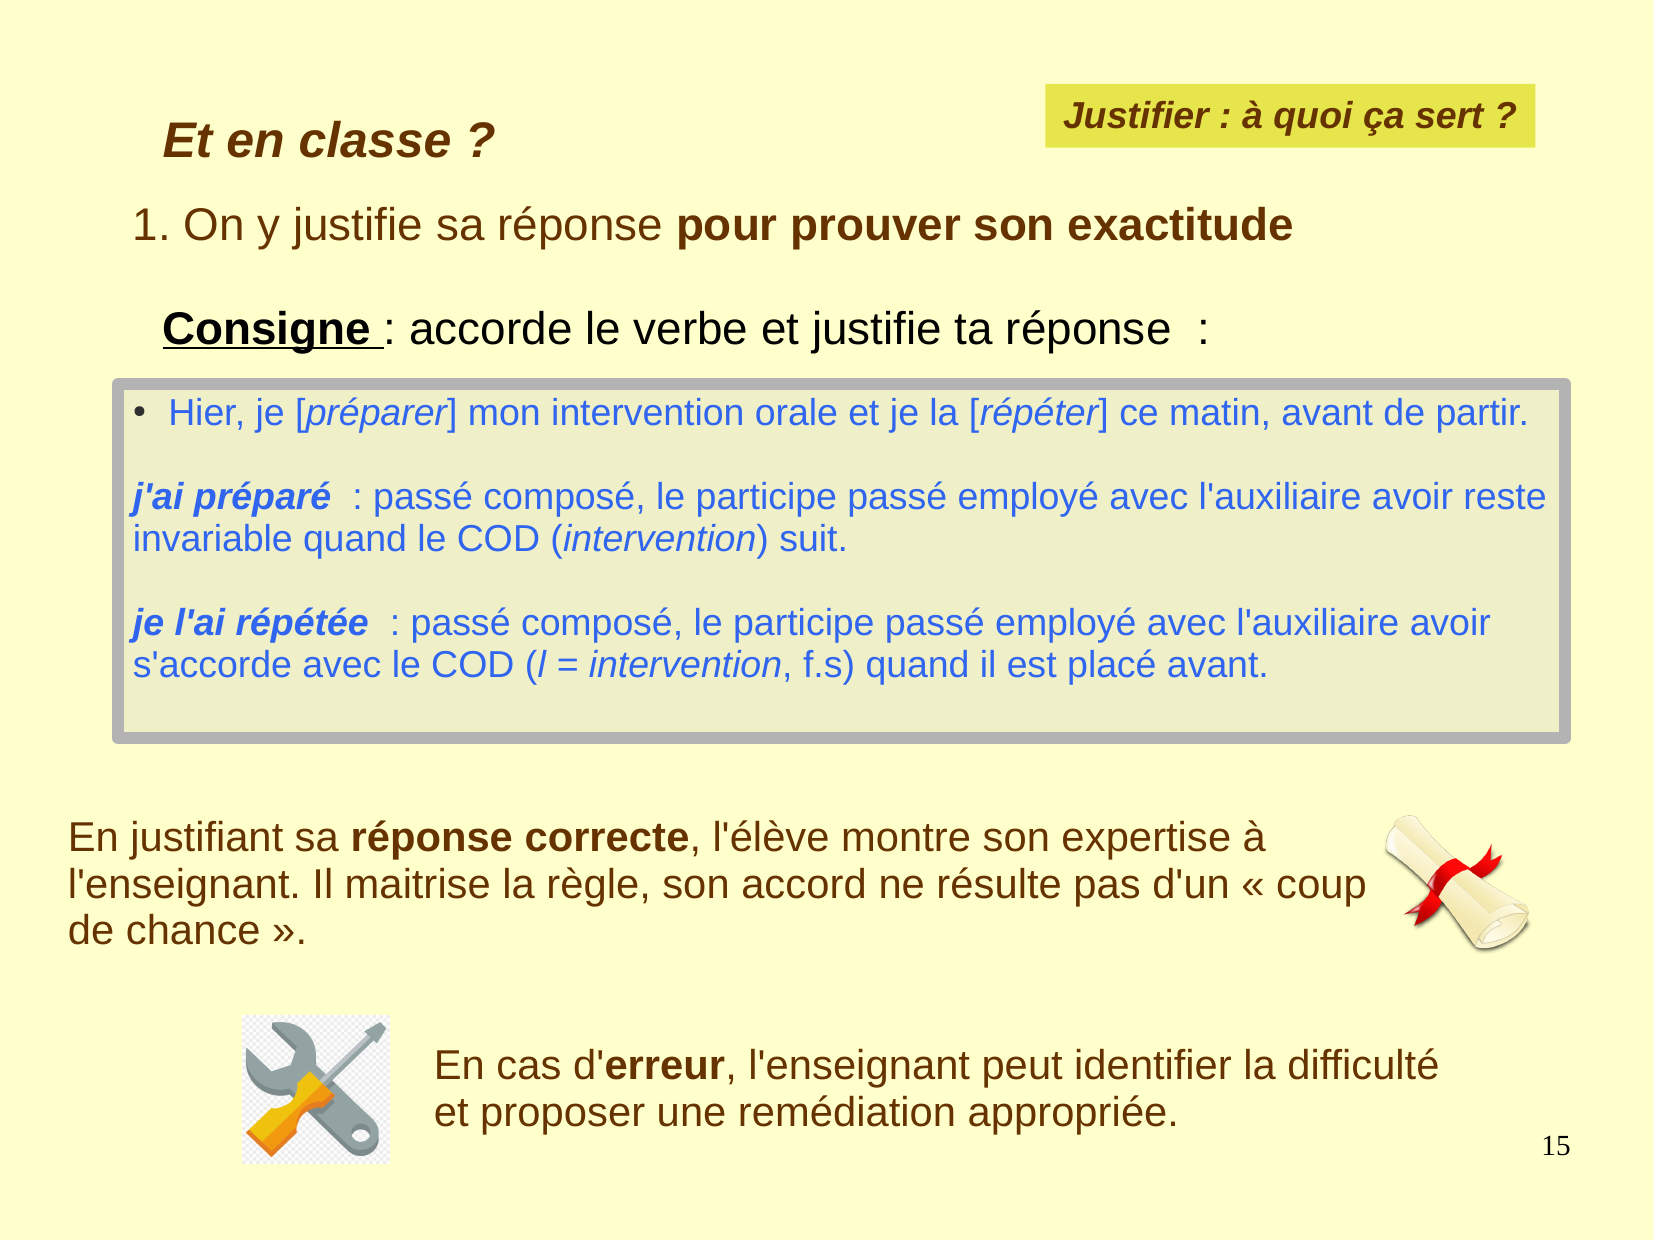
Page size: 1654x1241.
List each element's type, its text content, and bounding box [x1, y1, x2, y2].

picture [1364, 789, 1542, 967]
text_box 1. On y justifie sa réponse pour prouver son exactitude [118, 191, 1595, 269]
text_box [118, 383, 1565, 739]
text_box Hier, je [préparer] mon intervention orale et je la [répéter] ce matin, avant de partir. j'ai préparé : passé composé, le participe passé employé avec l'auxiliaire avoir reste invariable quand le COD (intervention) suit. je l'ai répétée : passé composé, le participe passé employé avec l'auxiliaire avoir s'accorde avec le COD (l = intervention, f.s) quand il est placé avant. [118, 383, 1595, 831]
text_box Et en classe ? [147, 105, 680, 178]
text_box En cas d'erreur, l'enseignant peut identifier la difficulté et proposer une remédiation appropriée. [419, 1034, 1518, 1152]
text_box Justifier : à quoi ça sert ? [1045, 83, 1536, 148]
text_box En justifiant sa réponse correcte, l'élève montre son expertise à l'enseignant. Il maitrise la règle, son accord ne résulte pas d'un « coup de chance ». [53, 806, 1364, 963]
picture [242, 1015, 390, 1164]
text_box Consigne : accorde le verbe et justifie ta réponse : [147, 295, 1418, 414]
